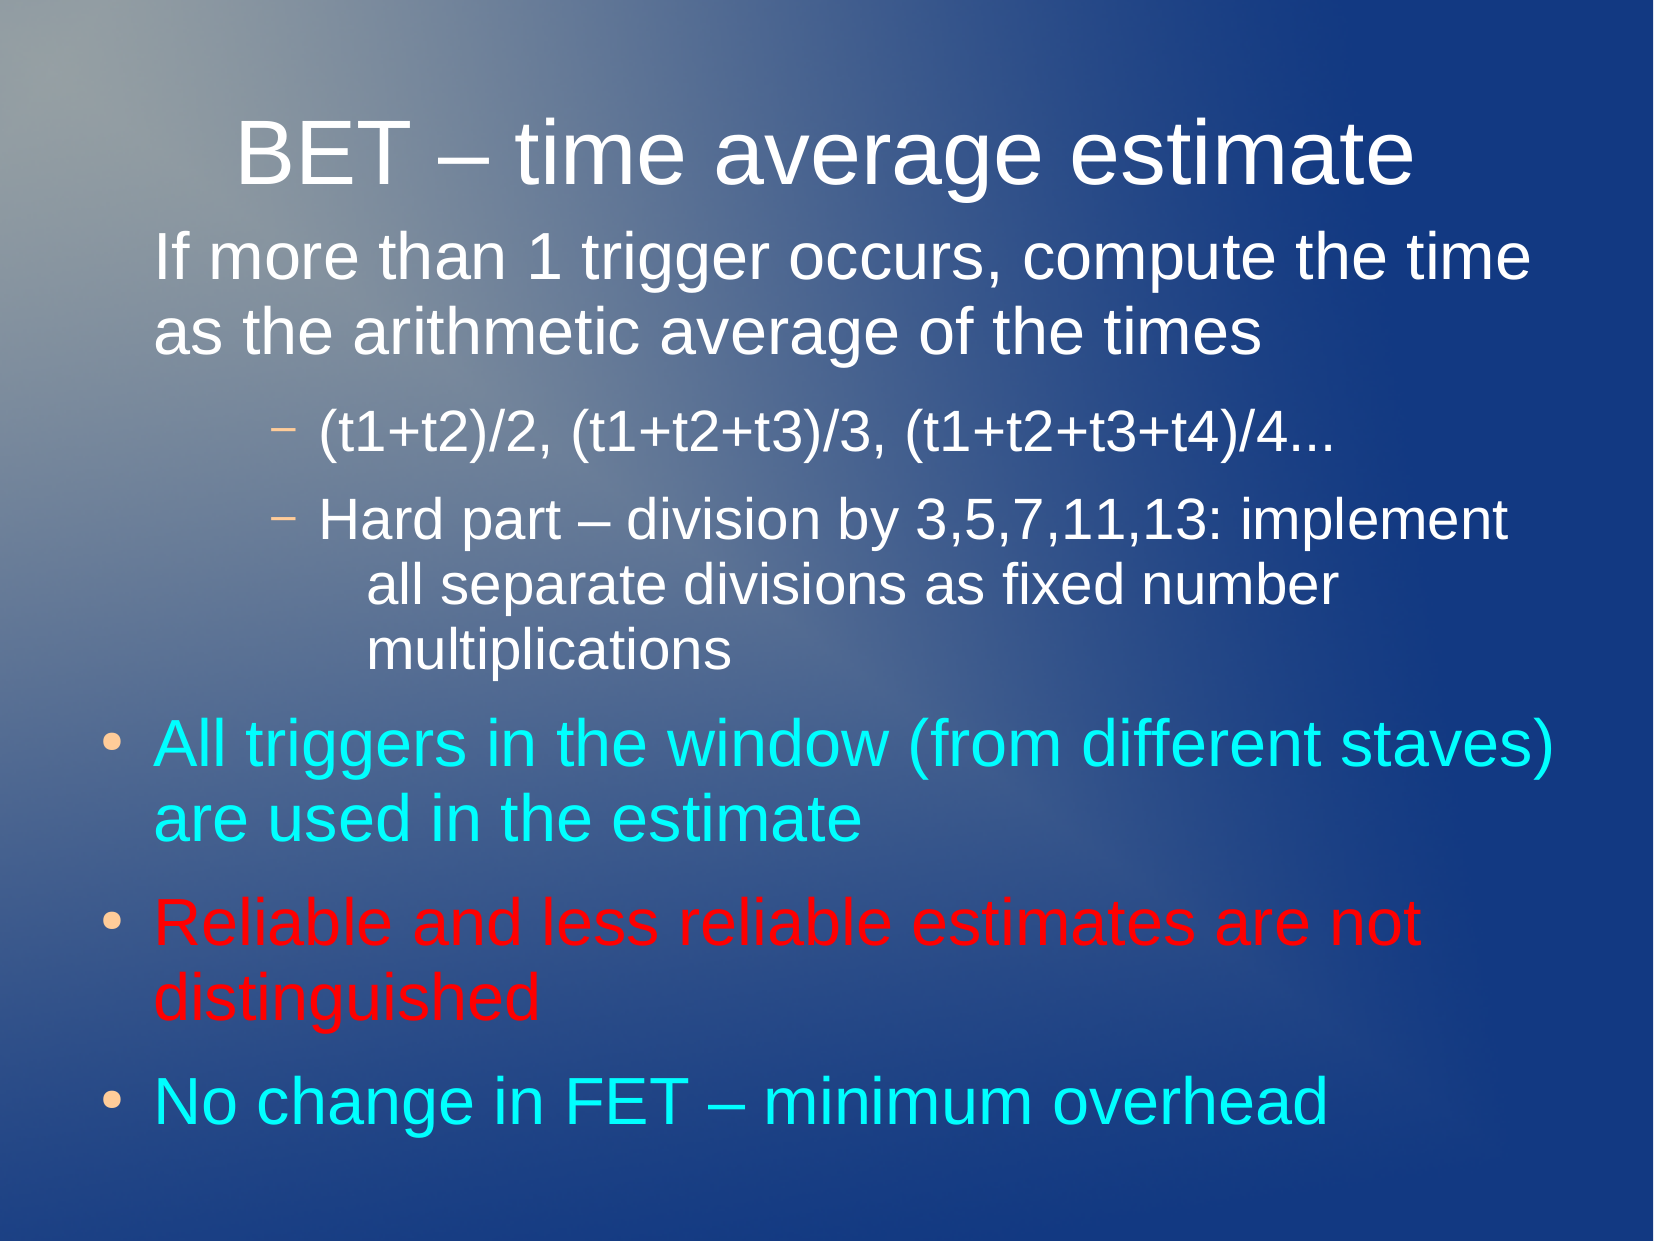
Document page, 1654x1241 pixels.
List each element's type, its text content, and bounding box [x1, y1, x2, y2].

title BET – time average estimate [82, 49, 1571, 219]
picture [0, 0, 1654, 1241]
list If more than 1 trigger occurs, compute the time as the arithmetic average of the times (t1+t2)/2, (t1+t2+t3)/3, (t1+t2+t3+t4)/4... Hard part – division by 3,5,7,11,13: implement all separate divisions as fixed number multiplications All triggers in the window (from different staves) are used in the estimate Reliable and less reliable estimates are not distinguished No change in FET – minimum overhead [82, 219, 1571, 1139]
